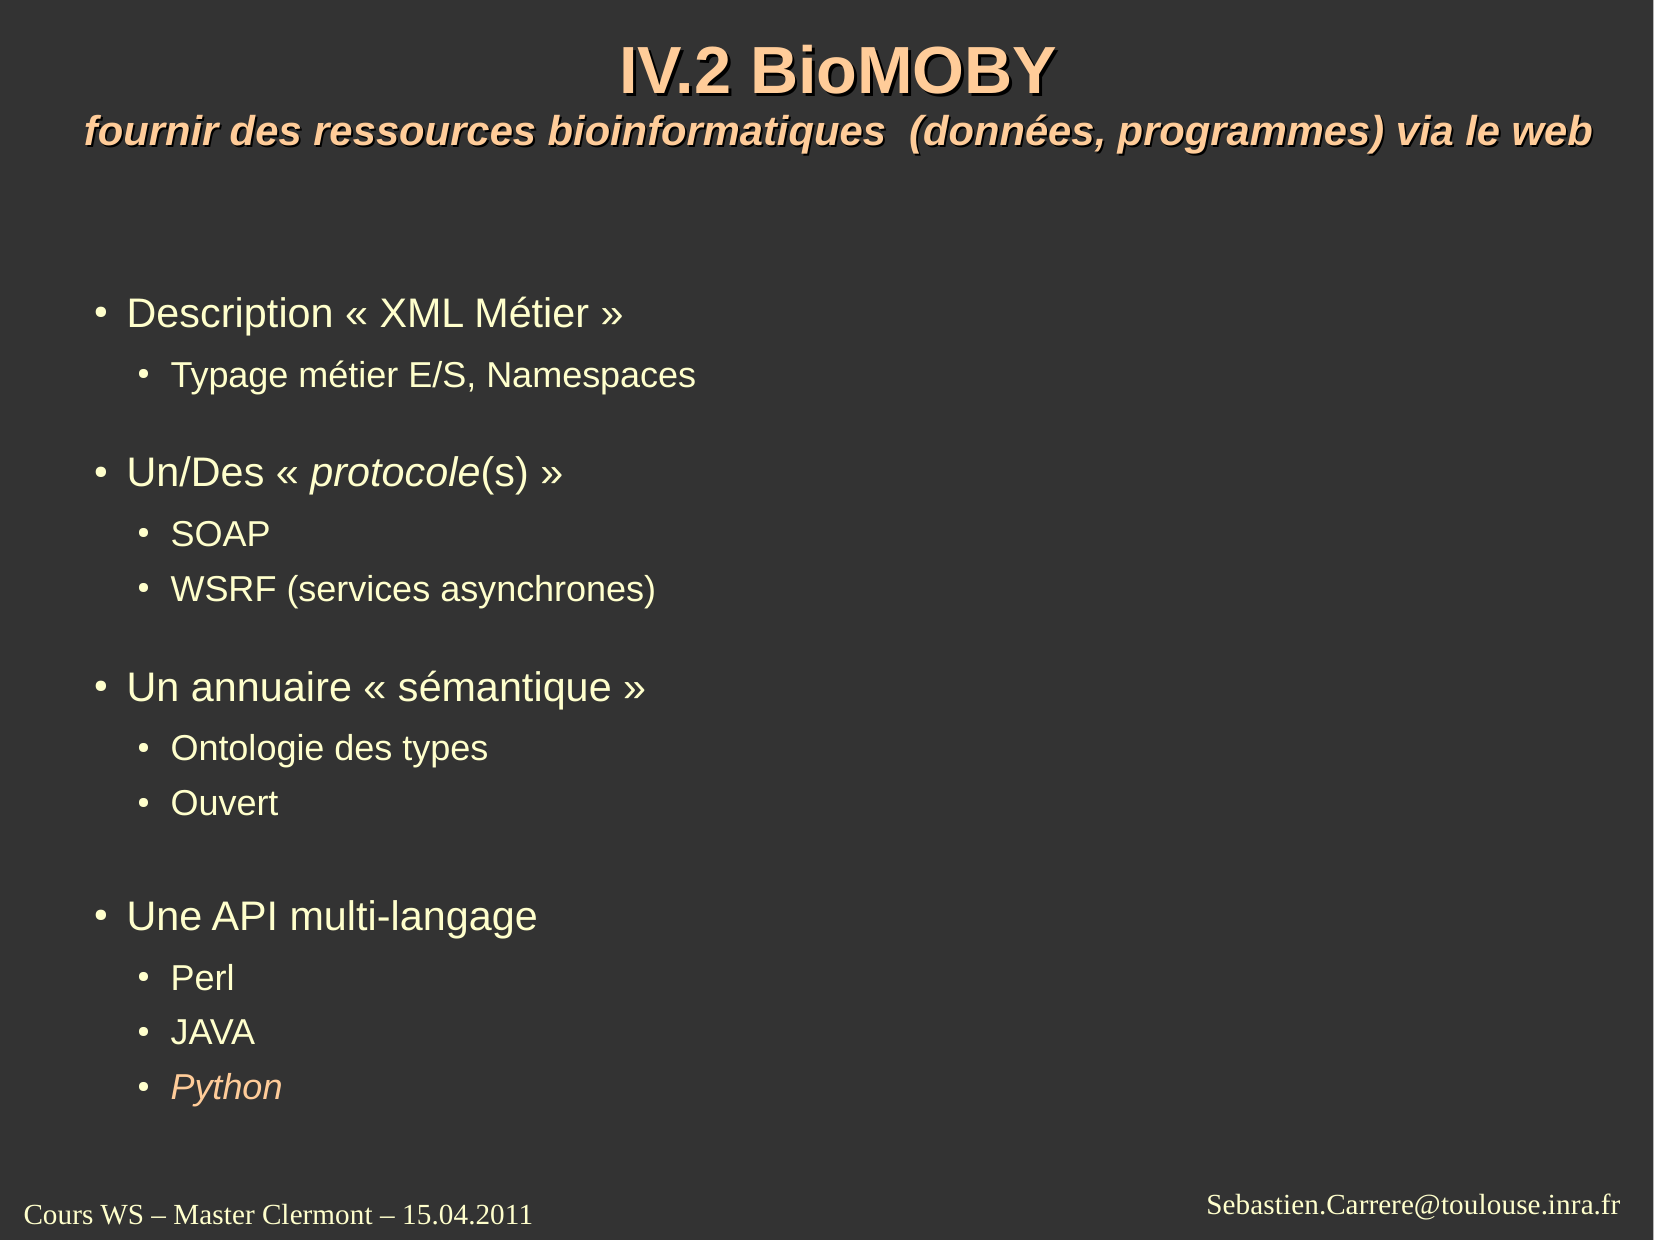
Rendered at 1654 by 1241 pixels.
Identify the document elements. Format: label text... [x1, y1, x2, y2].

list Description « XML Métier » Typage métier E/S, Namespaces Un/Des « protocole(s) » SOAP WSRF (services asynchrones) Un annuaire « sémantique » Ontologie des types Ouvert Une API multi-langage Perl JAVA Python [82, 290, 1571, 1109]
title IV.2 BioMOBY fournir des ressources bioinformatiques (données, programmes) via le web [82, 29, 1595, 158]
